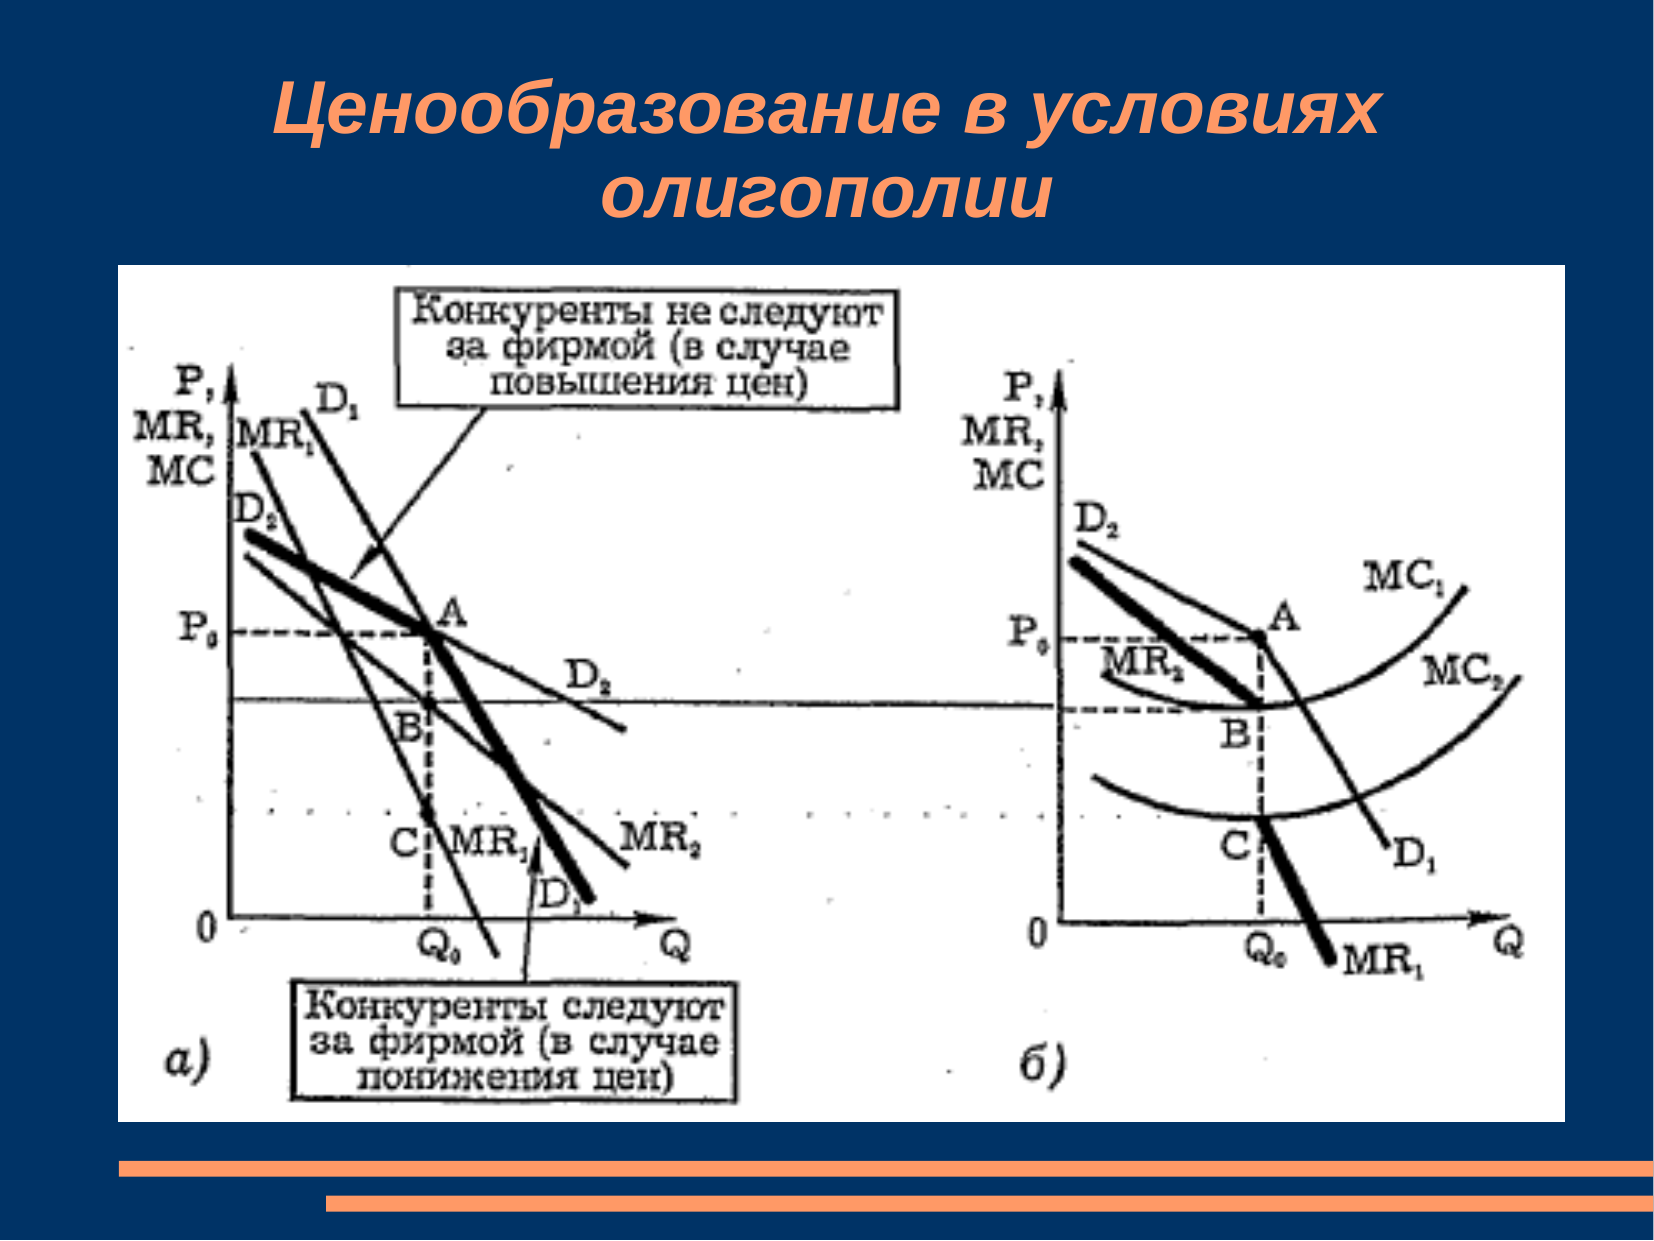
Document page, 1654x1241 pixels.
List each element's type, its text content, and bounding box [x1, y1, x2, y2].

title Ценообразование в условиях олигополии [121, 53, 1534, 246]
picture [118, 265, 1565, 1123]
